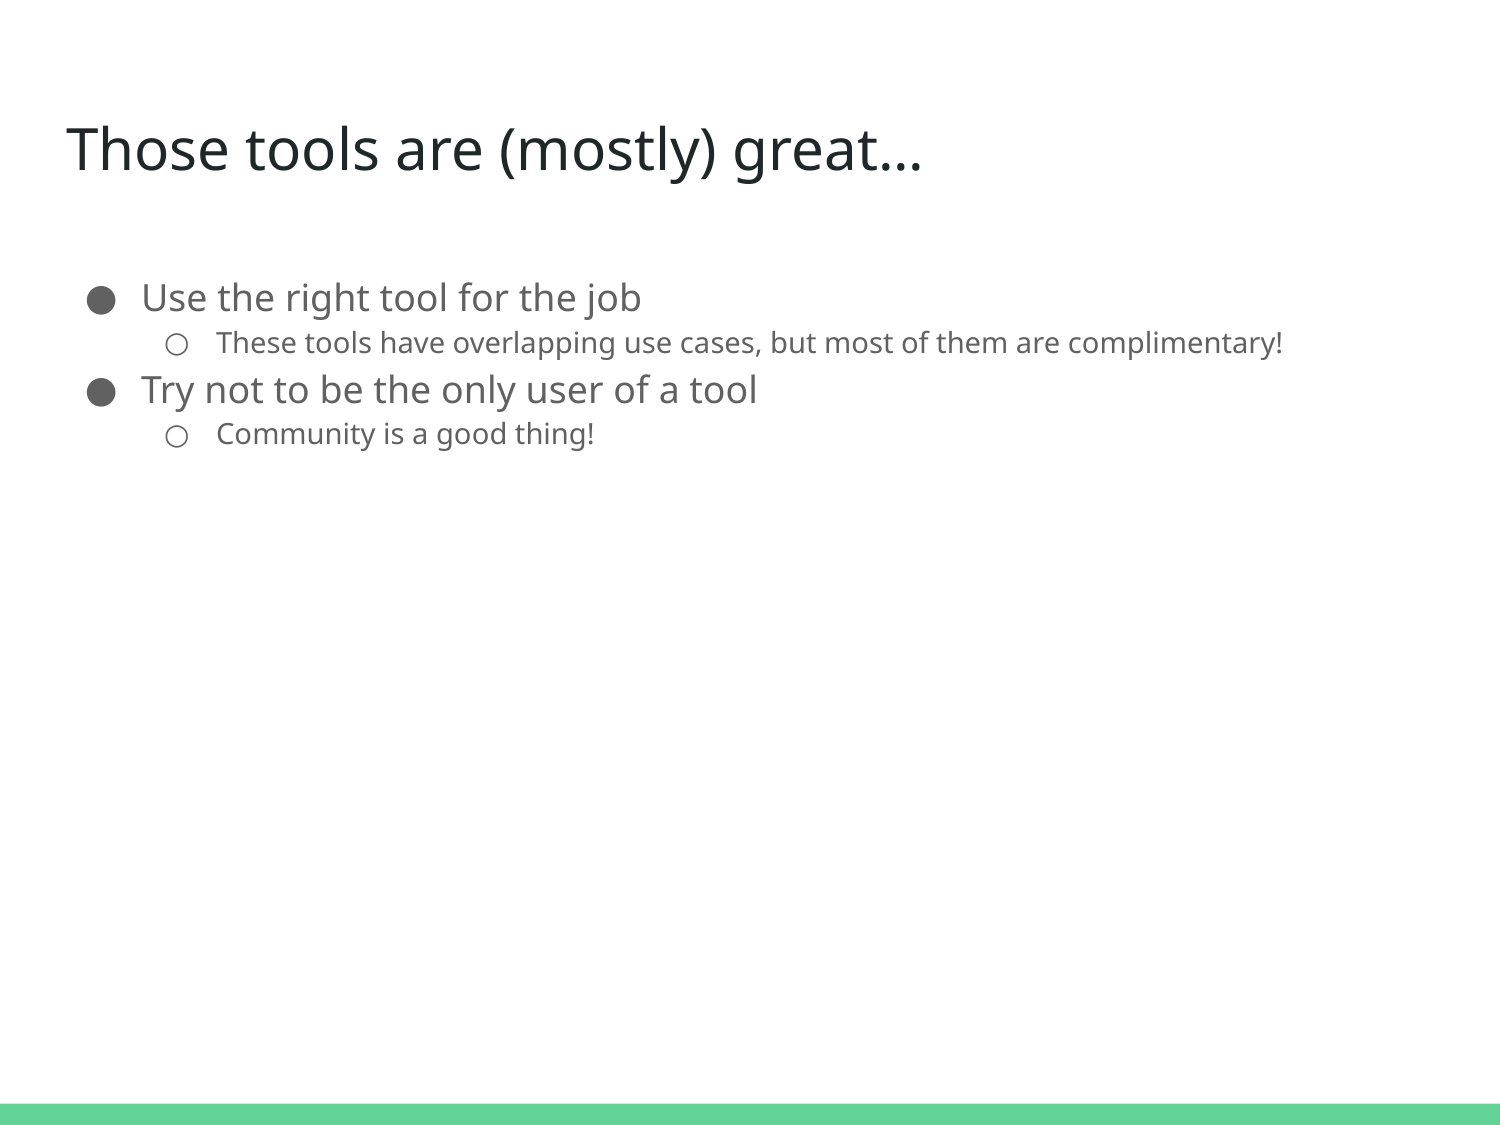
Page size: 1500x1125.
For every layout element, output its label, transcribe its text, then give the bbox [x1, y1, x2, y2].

list Use the right tool for the job These tools have overlapping use cases, but most of them are complimentary! Try not to be the only user of a tool Community is a good thing! [51, 252, 1449, 1000]
title Those tools are (mostly) great... [51, 97, 1449, 223]
